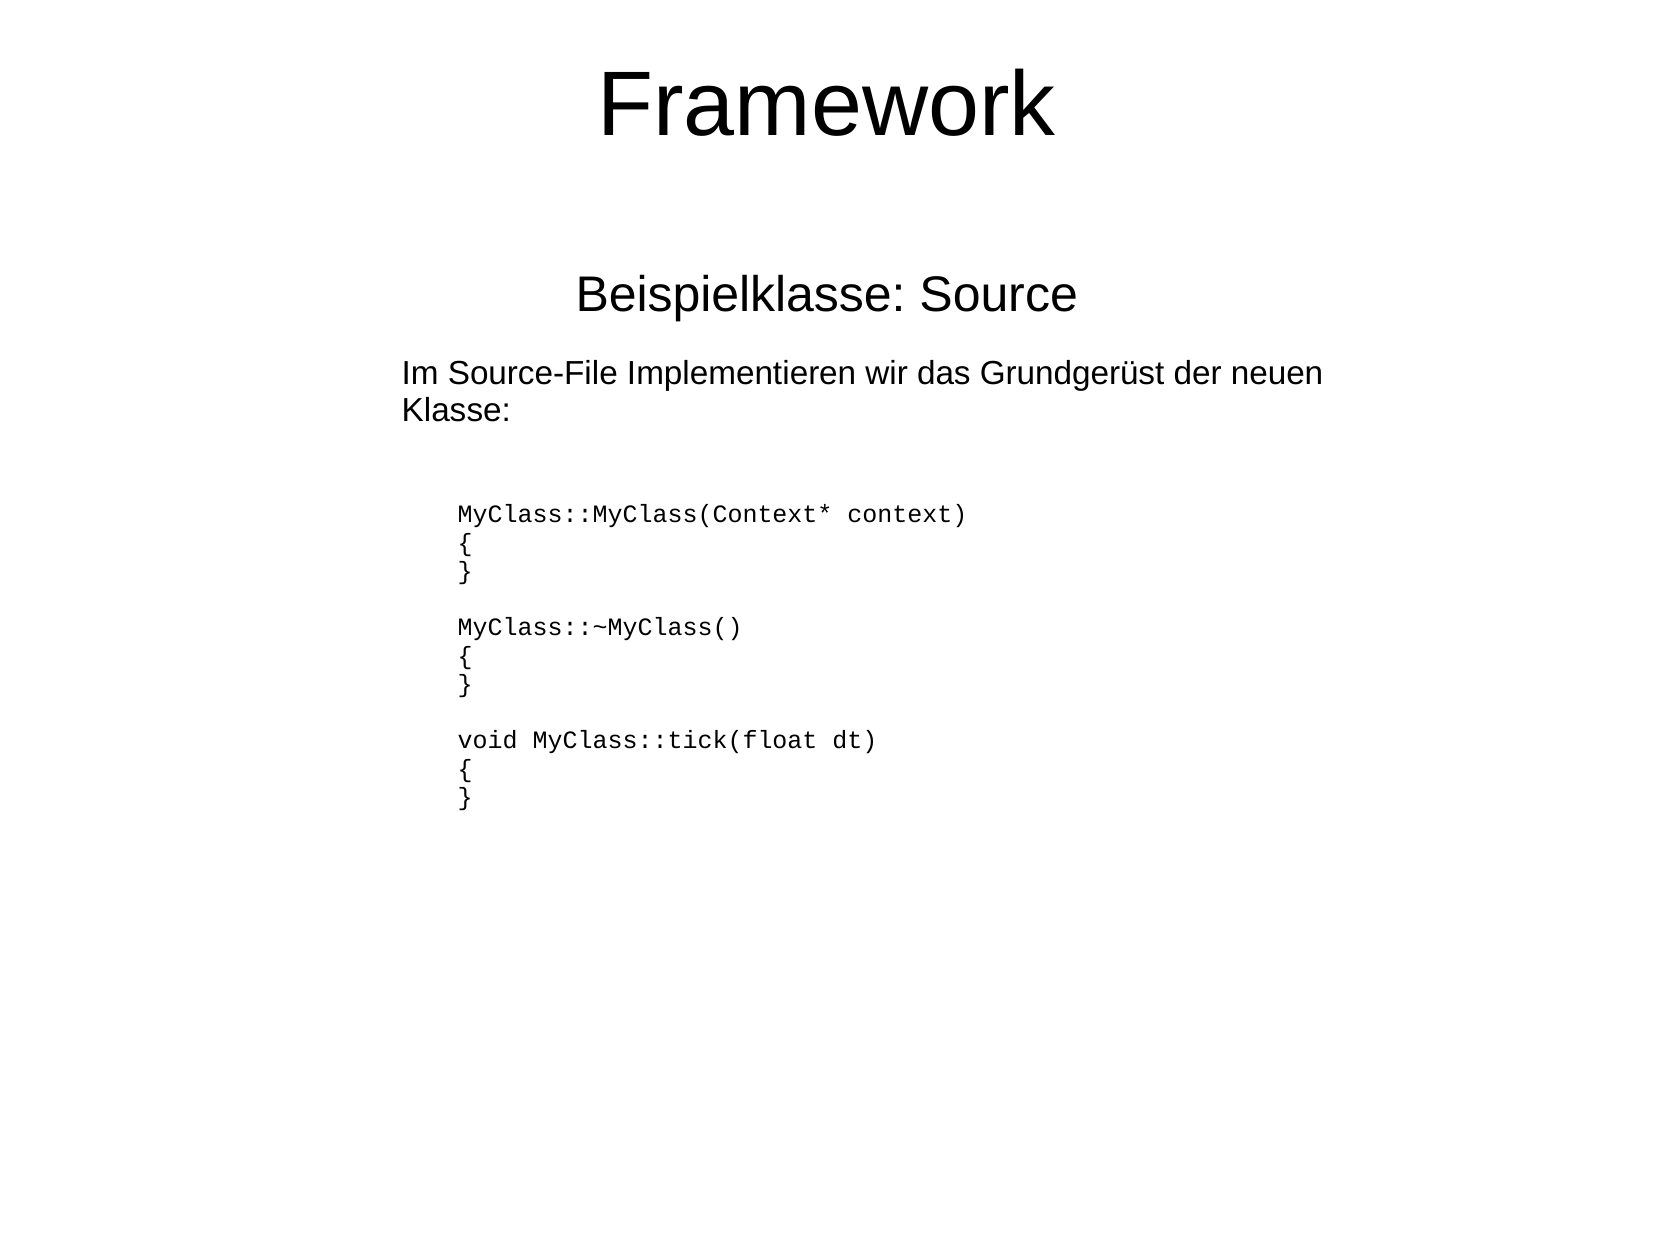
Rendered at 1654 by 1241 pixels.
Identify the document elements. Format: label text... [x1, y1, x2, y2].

title Framework [82, 0, 1571, 208]
text_box Im Source-File Implementieren wir das Grundgerüst der neuen Klasse: MyClass::MyClass(Context* context) { } MyClass::~MyClass() { } void MyClass::tick(float dt) { } [383, 354, 1388, 842]
text_box Beispielklasse: Source [82, 265, 1571, 325]
